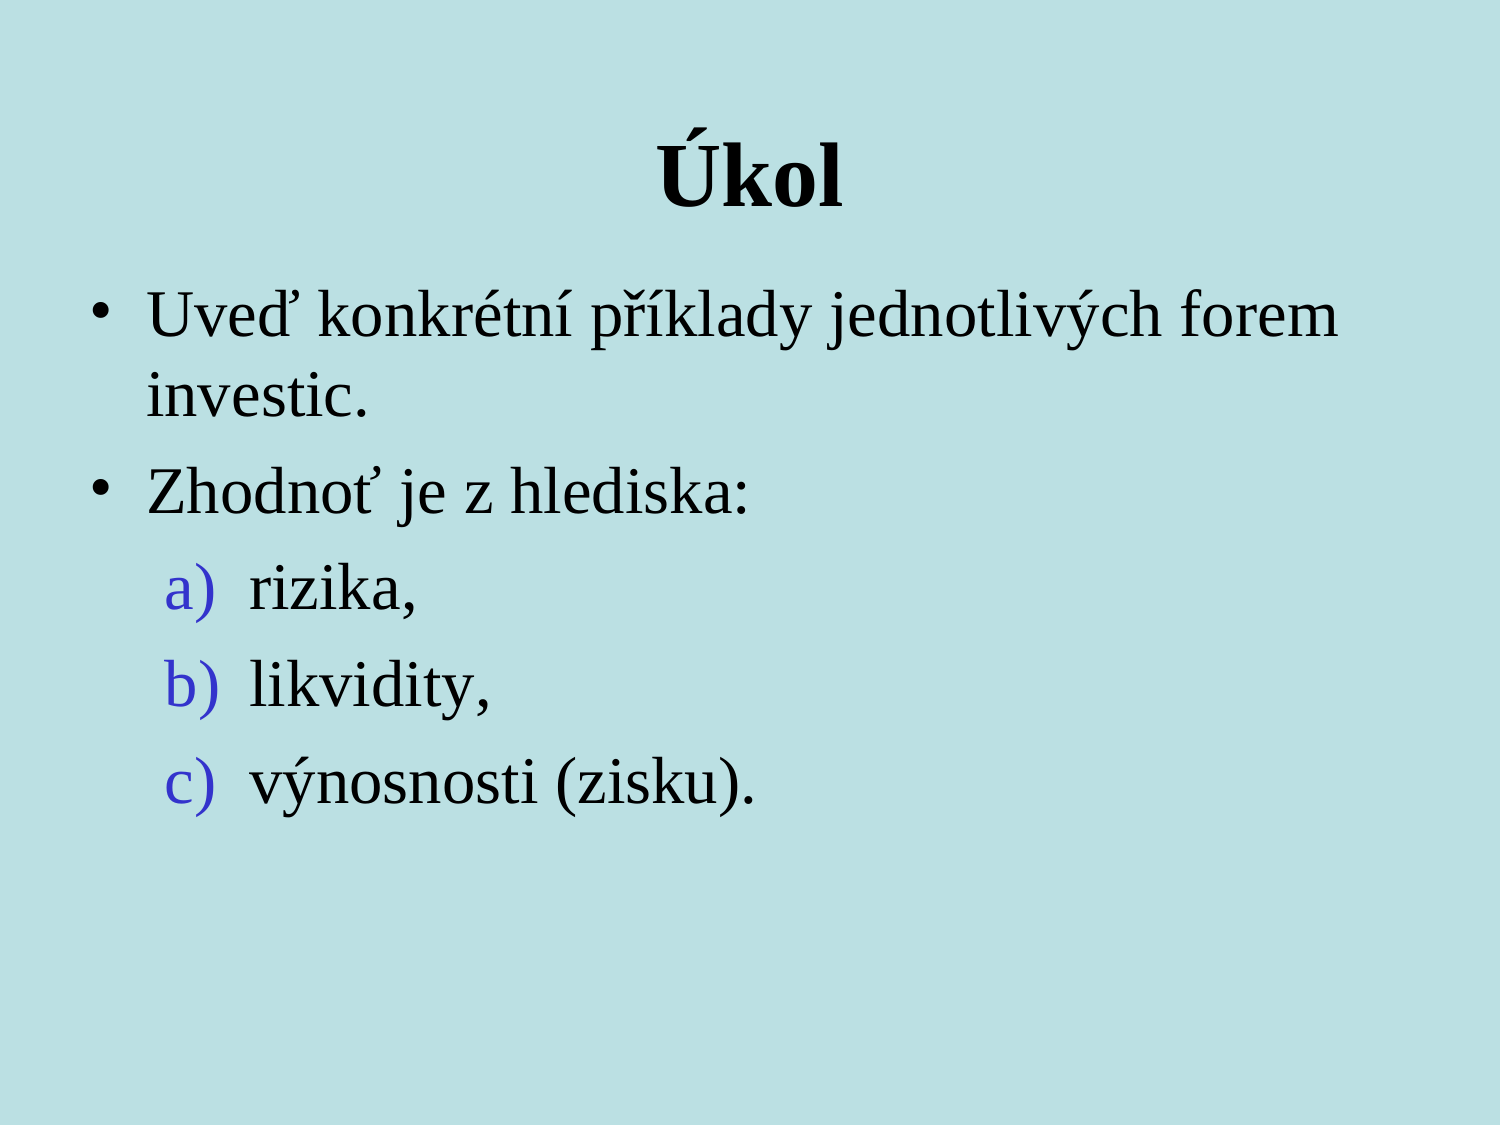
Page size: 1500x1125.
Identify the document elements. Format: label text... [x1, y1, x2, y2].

list Uveď konkrétní příklady jednotlivých forem investic. Zhodnoť je z hlediska: rizika, likvidity, výnosnosti (zisku). [75, 262, 1426, 1006]
title Úkol [75, 44, 1426, 233]
